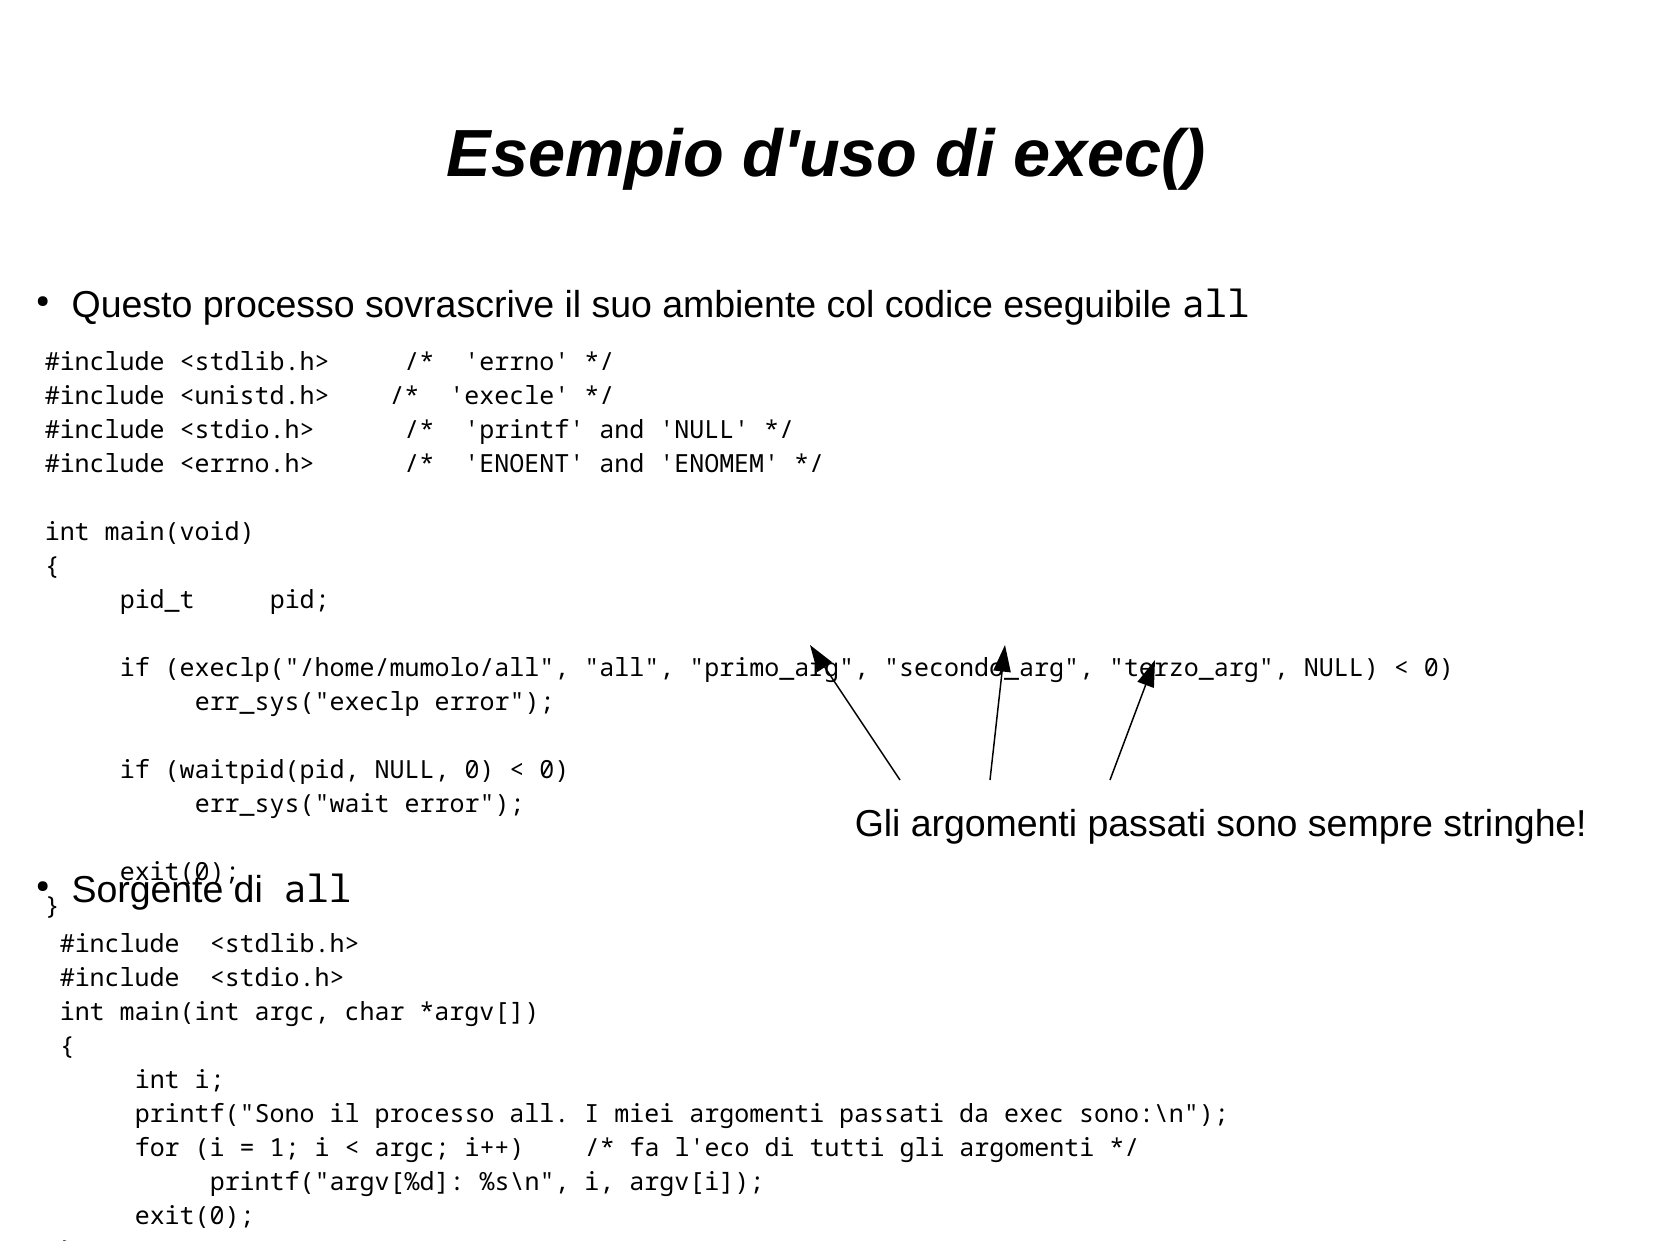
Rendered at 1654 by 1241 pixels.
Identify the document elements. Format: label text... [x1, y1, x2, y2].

title Esempio d'uso di exec() [82, 49, 1571, 257]
text_box Questo processo sovrascrive il suo ambiente col codice eseguibile all [21, 270, 1576, 331]
text_box #include <stdlib.h> #include <stdio.h> int main(int argc, char *argv[]) { int i; printf("Sono il processo all. I miei argomenti passati da exec sono:\n"); for (i = 1; i < argc; i++) /* fa l'eco di tutti gli argomenti */ printf("argv[%d]: %s\n", i, argv[i]); exit(0); } [45, 918, 1531, 1223]
text_box Sorgente di all [21, 854, 1576, 915]
text_box Gli argomenti passati sono sempre stringhe! [840, 795, 1636, 852]
text_box #include <stdlib.h> /* 'errno' */ #include <unistd.h> /* 'execle' */ #include <stdio.h> /* 'printf' and 'NULL' */ #include <errno.h> /* 'ENOENT' and 'ENOMEM' */ int main(void) { pid_t pid; if (execlp("/home/mumolo/all", "all", "primo_arg", "secondo_arg", "terzo_arg", NULL) < 0) err_sys("execlp error"); if (waitpid(pid, NULL, 0) < 0) err_sys("wait error"); exit(0); } [30, 336, 1654, 931]
